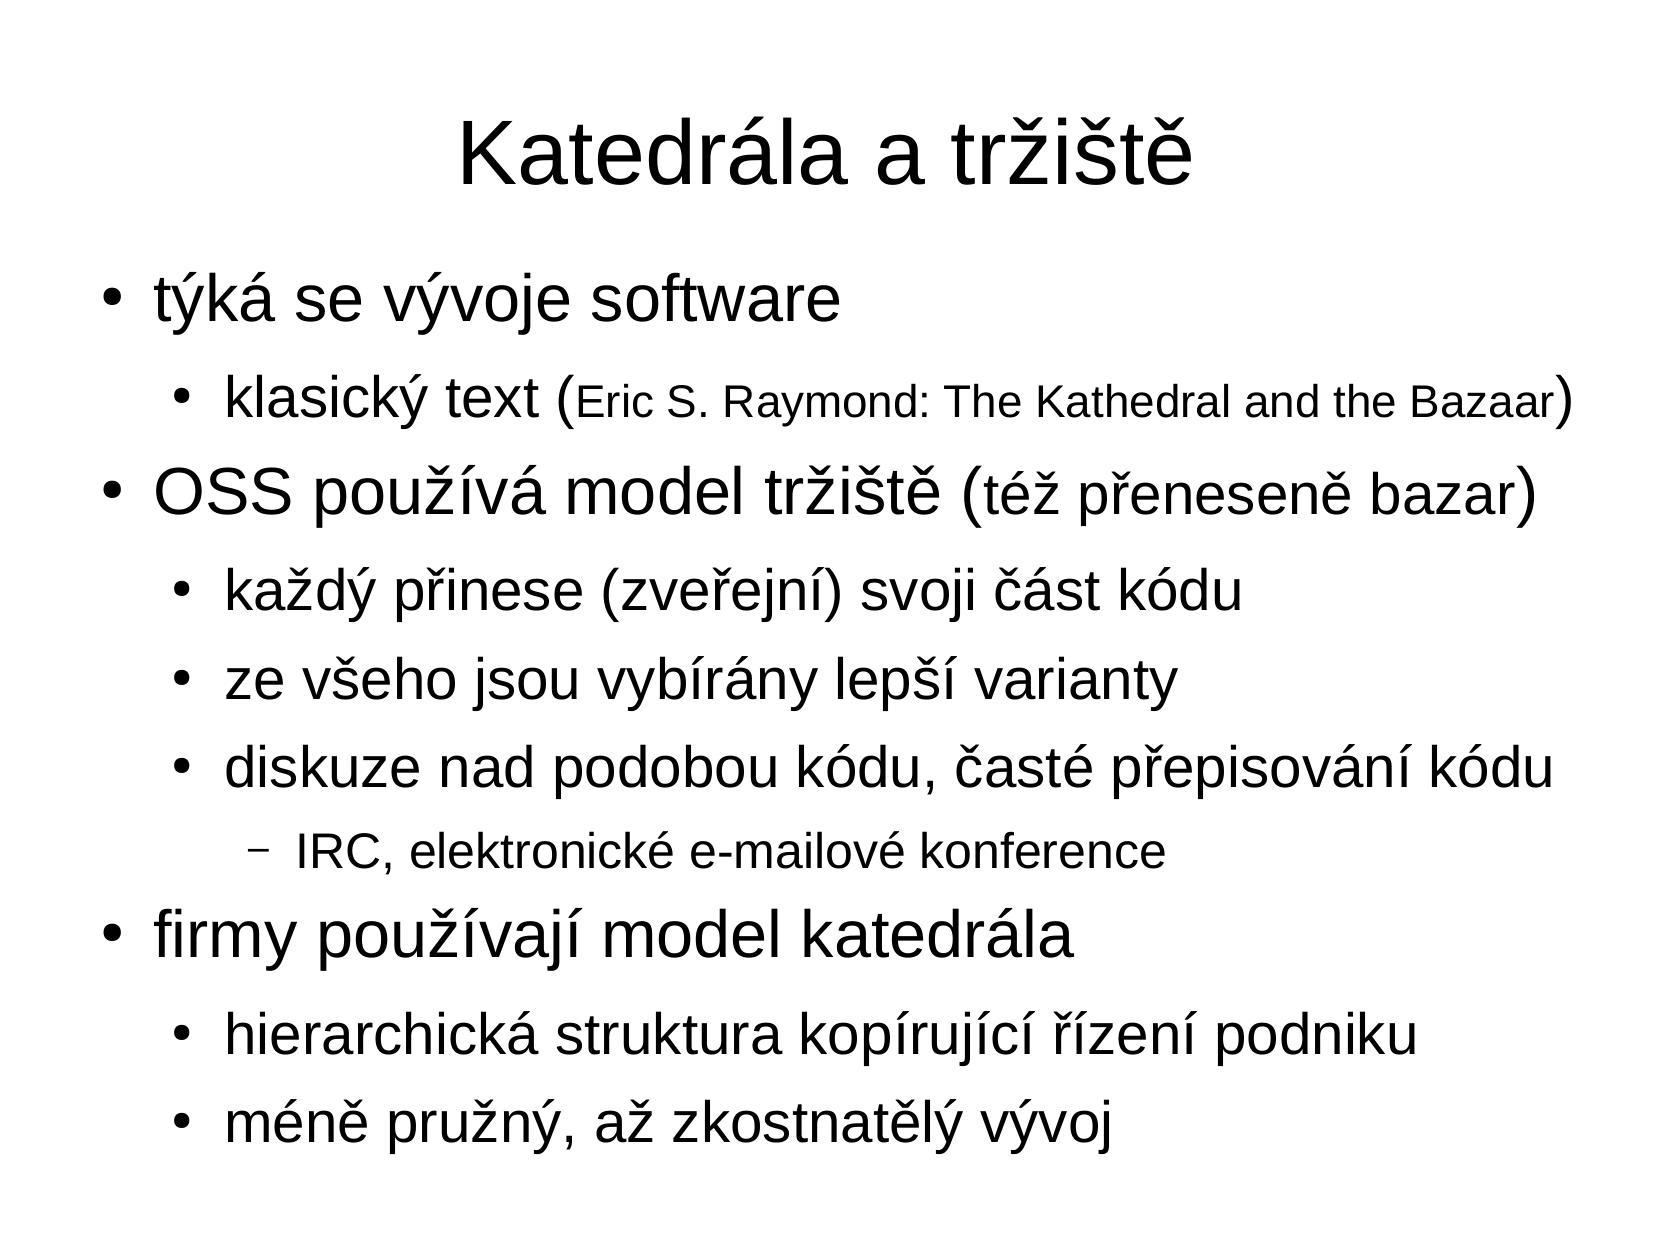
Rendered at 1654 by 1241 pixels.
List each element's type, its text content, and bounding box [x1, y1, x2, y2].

list týká se vývoje software klasický text (Eric S. Raymond: The Kathedral and the Bazaar) OSS používá model tržiště (též přeneseně bazar) každý přinese (zveřejní) svoji část kódu ze všeho jsou vybírány lepší varianty diskuze nad podobou kódu, časté přepisování kódu IRC, elektronické e-mailové konference firmy používají model katedrála hierarchická struktura kopírující řízení podniku méně pružný, až zkostnatělý vývoj [82, 260, 1625, 1156]
title Katedrála a tržiště [82, 56, 1571, 250]
